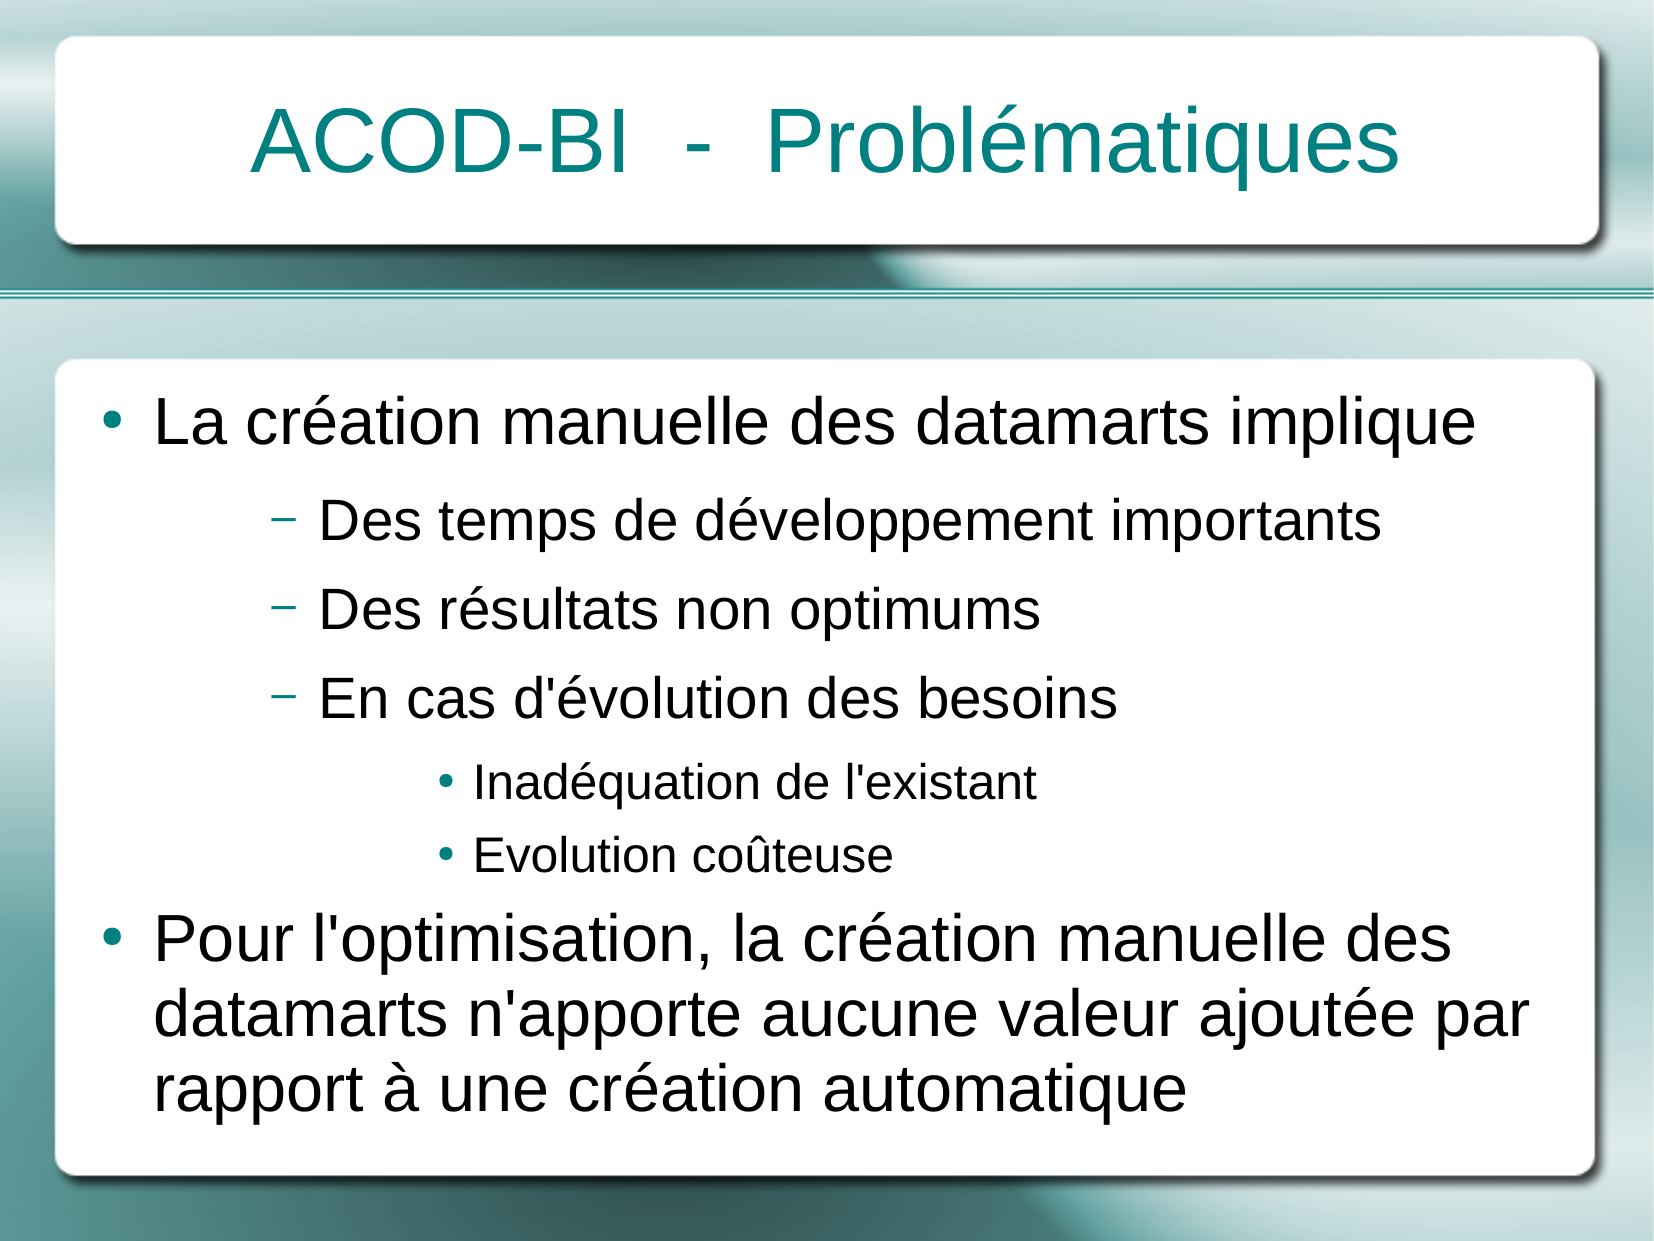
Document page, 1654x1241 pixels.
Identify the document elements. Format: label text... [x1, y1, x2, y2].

list La création manuelle des datamarts implique Des temps de développement importants Des résultats non optimums En cas d'évolution des besoins Inadéquation de l'existant Evolution coûteuse Pour l'optimisation, la création manuelle des datamarts n'apporte aucune valeur ajoutée par rapport à une création automatique [82, 383, 1571, 1182]
picture [0, 0, 1654, 1241]
title ACOD-BI - Problématiques [82, 37, 1571, 245]
